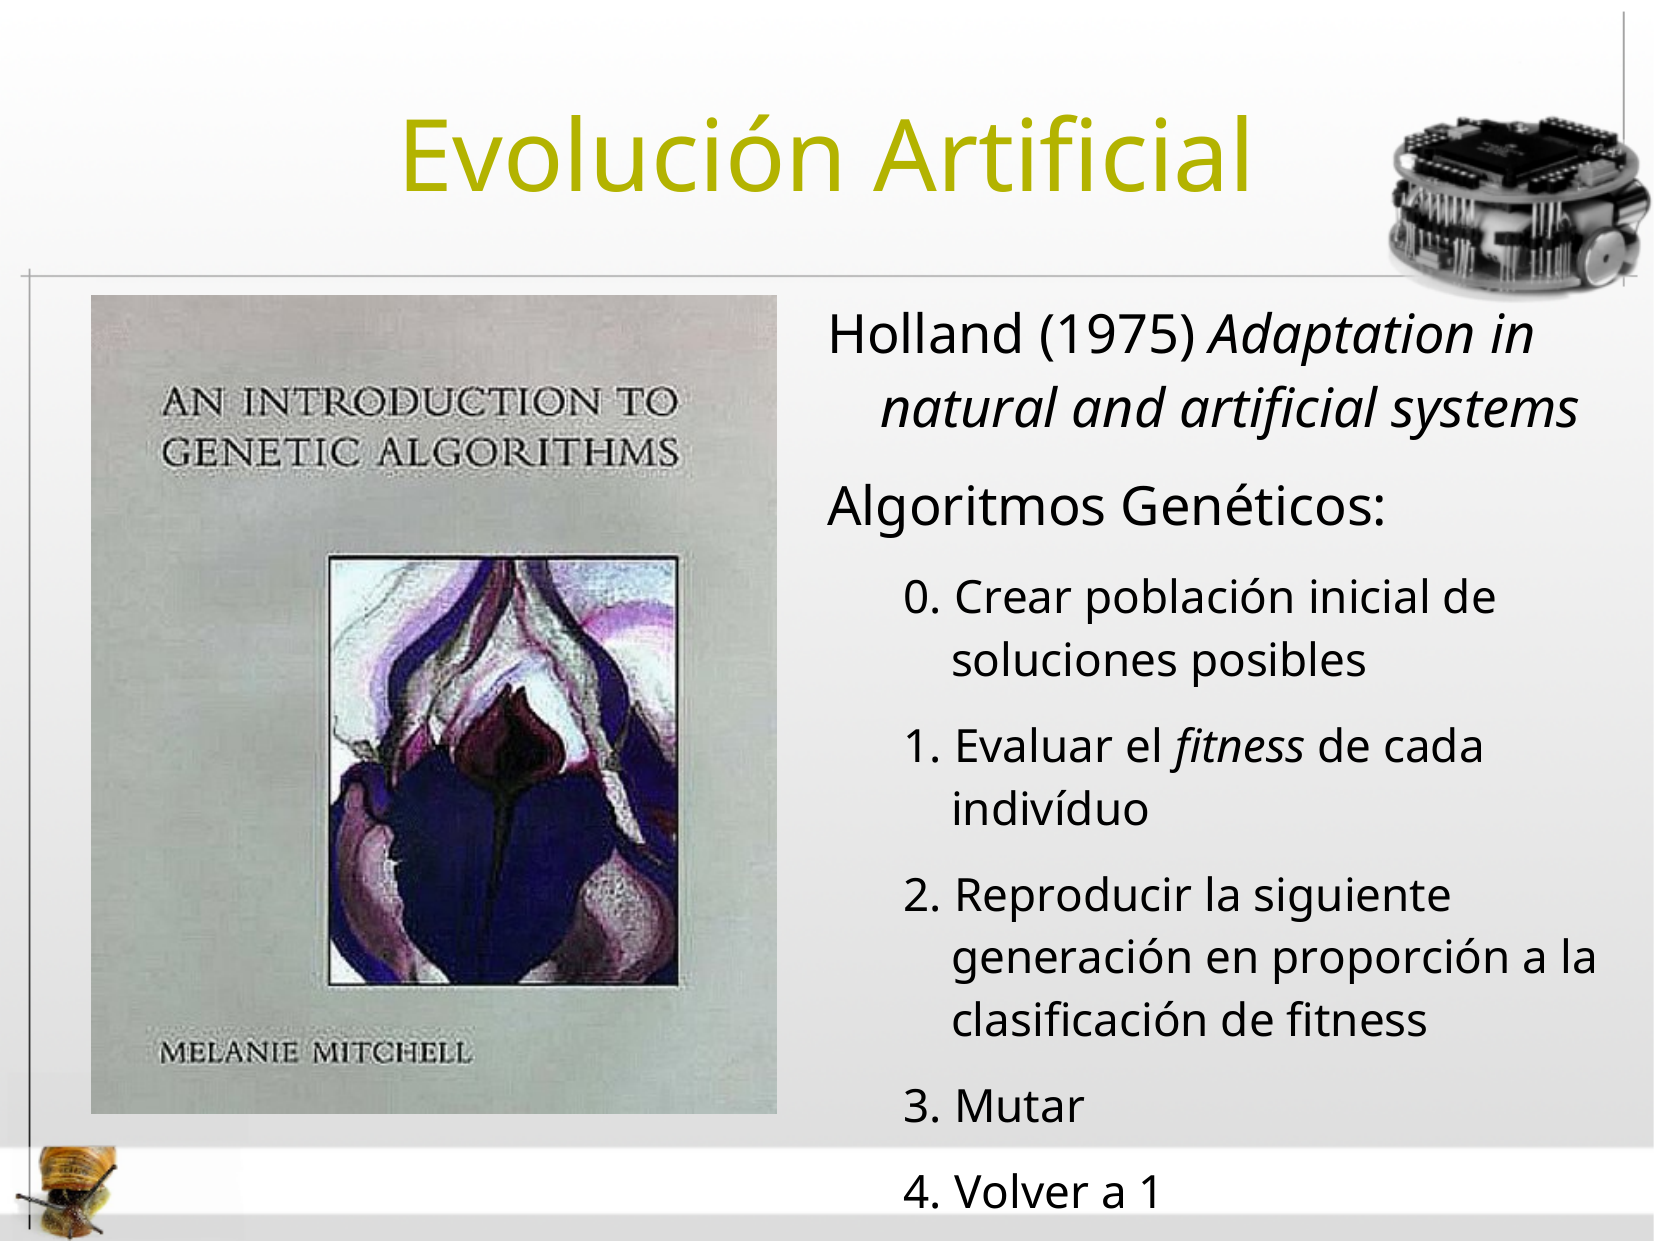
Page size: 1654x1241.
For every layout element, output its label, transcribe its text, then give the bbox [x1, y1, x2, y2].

list Holland (1975) Adaptation in natural and artificial systems Algoritmos Genéticos: 0. Crear población inicial de soluciones posibles 1. Evaluar el fitness de cada indivíduo 2. Reproducir la siguiente generación en proporción a la clasificación de fitness 3. Mutar 4. Volver a 1 [809, 295, 1625, 1182]
picture [0, 0, 1654, 1241]
title Evolución Artificial [82, 56, 1571, 250]
